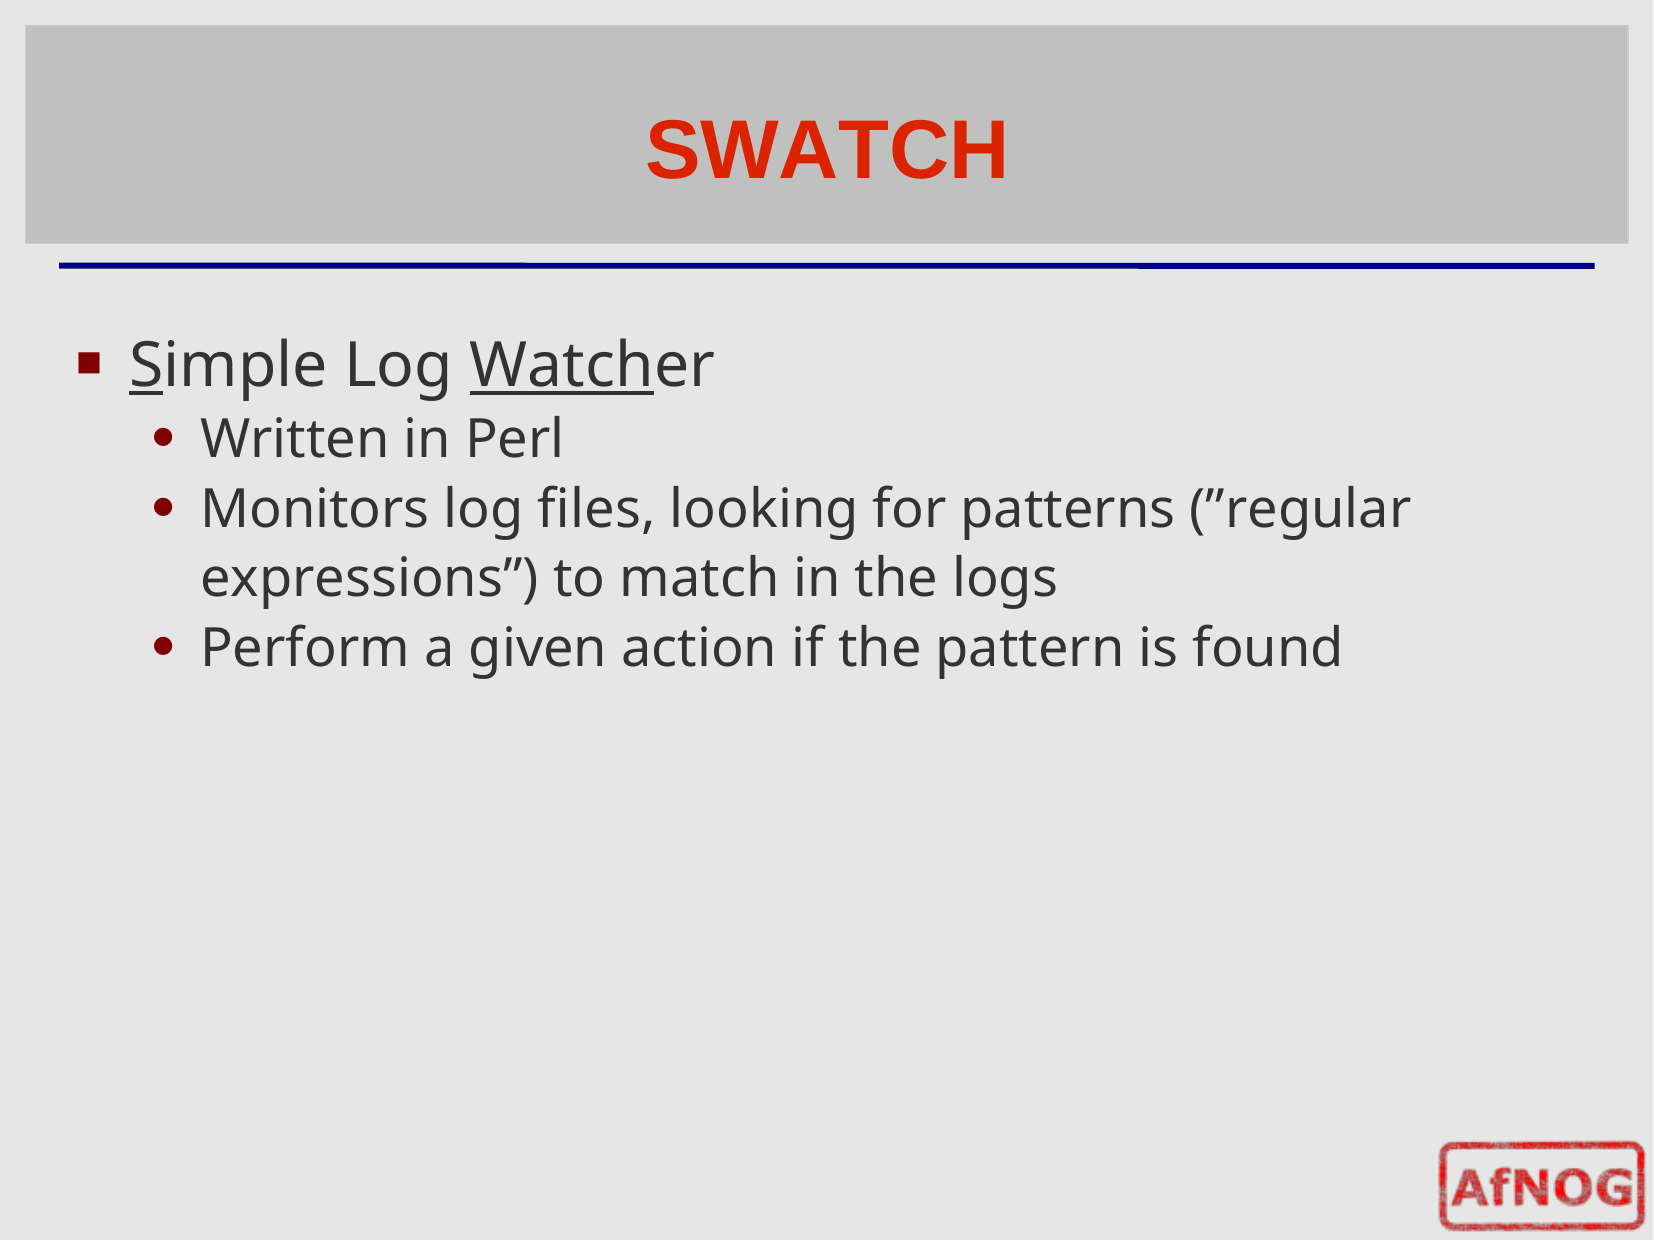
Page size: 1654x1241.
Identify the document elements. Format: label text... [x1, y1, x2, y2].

text_box [1534, 25, 1629, 244]
title SWATCH [121, 0, 1534, 299]
list Simple Log Watcher Written in Perl Monitors log files, looking for patterns (”regular expressions”) to match in the logs Perform a given action if the pattern is found [59, 322, 1594, 1241]
picture [1594, 1139, 1648, 1235]
text_box [25, 25, 121, 244]
